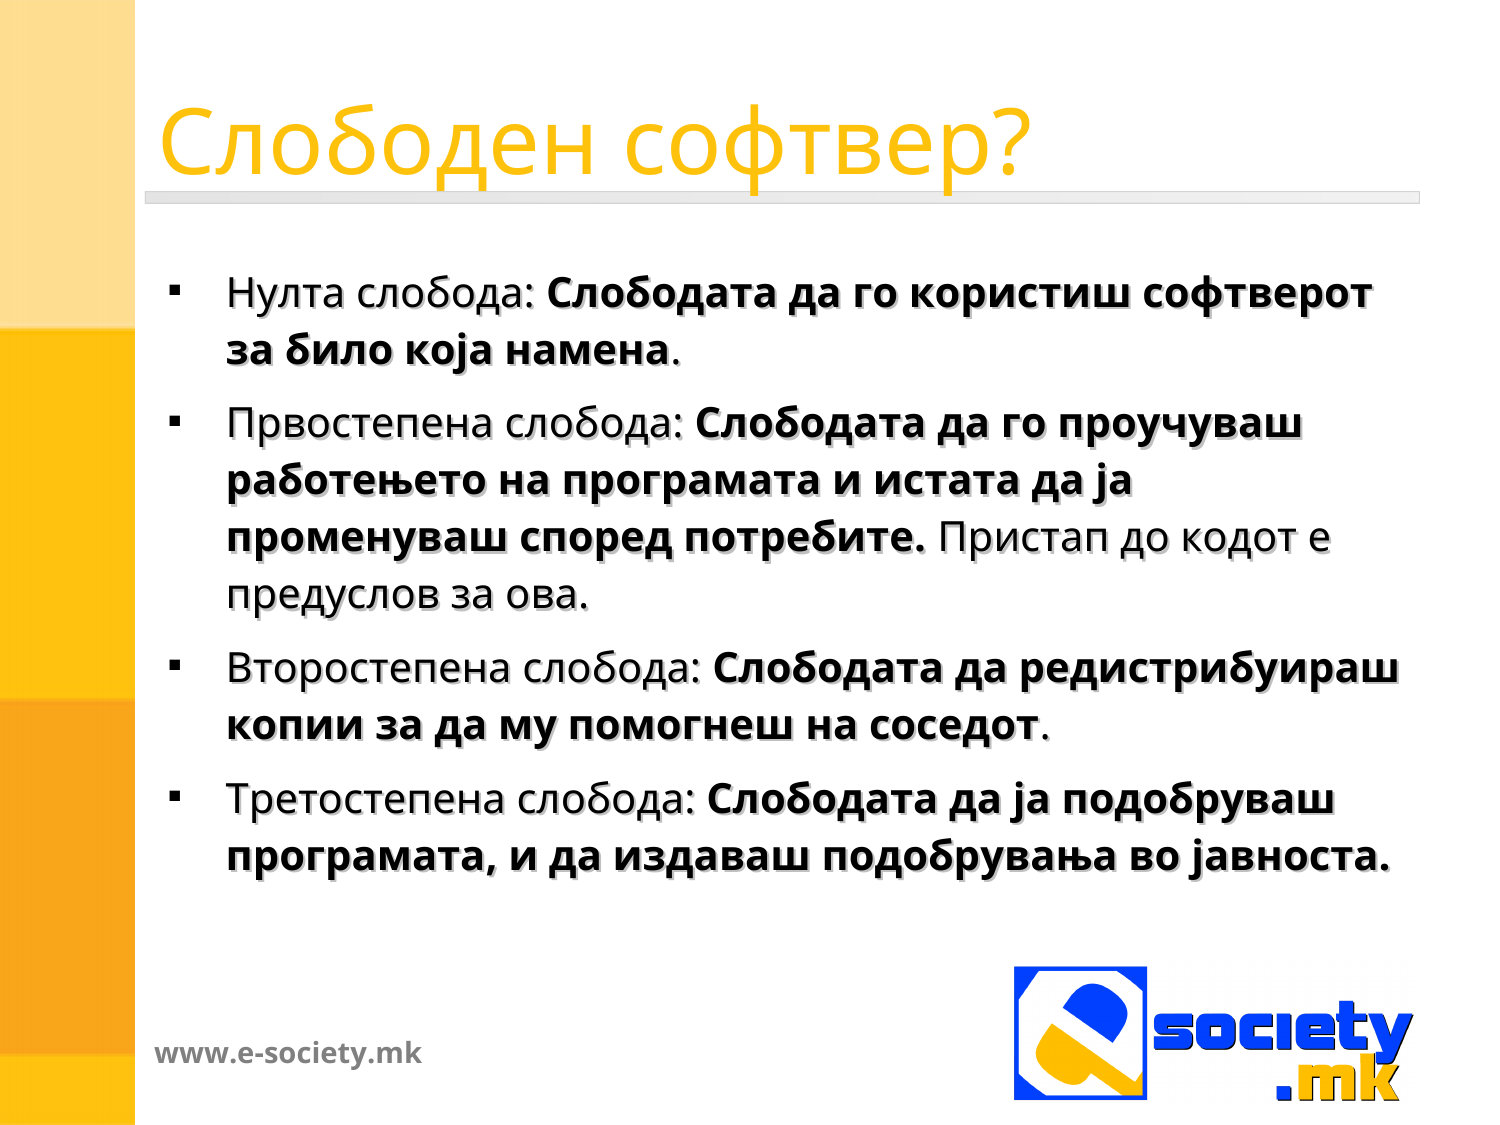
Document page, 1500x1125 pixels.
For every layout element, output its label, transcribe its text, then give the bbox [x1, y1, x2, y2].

picture [0, 0, 135, 1125]
picture [1004, 1006, 1419, 1108]
title Слободен софтвер? [134, 0, 1425, 312]
list Нулта слобода: Слободата да го користиш софтверот за било која намена. Првостепена слобода: Слободата да го проучуваш работењето на програмата и истата да ја променуваш според потребите. Пристап до кодот е предуслов за ова. Второстепена слобода: Слободата да редистрибуираш копии за да му помогнеш на соседот. Третостепена слобода: Слободата да ja подобруваш програмата, и да издаваш подобрувања во јавноста. [169, 262, 1425, 1006]
